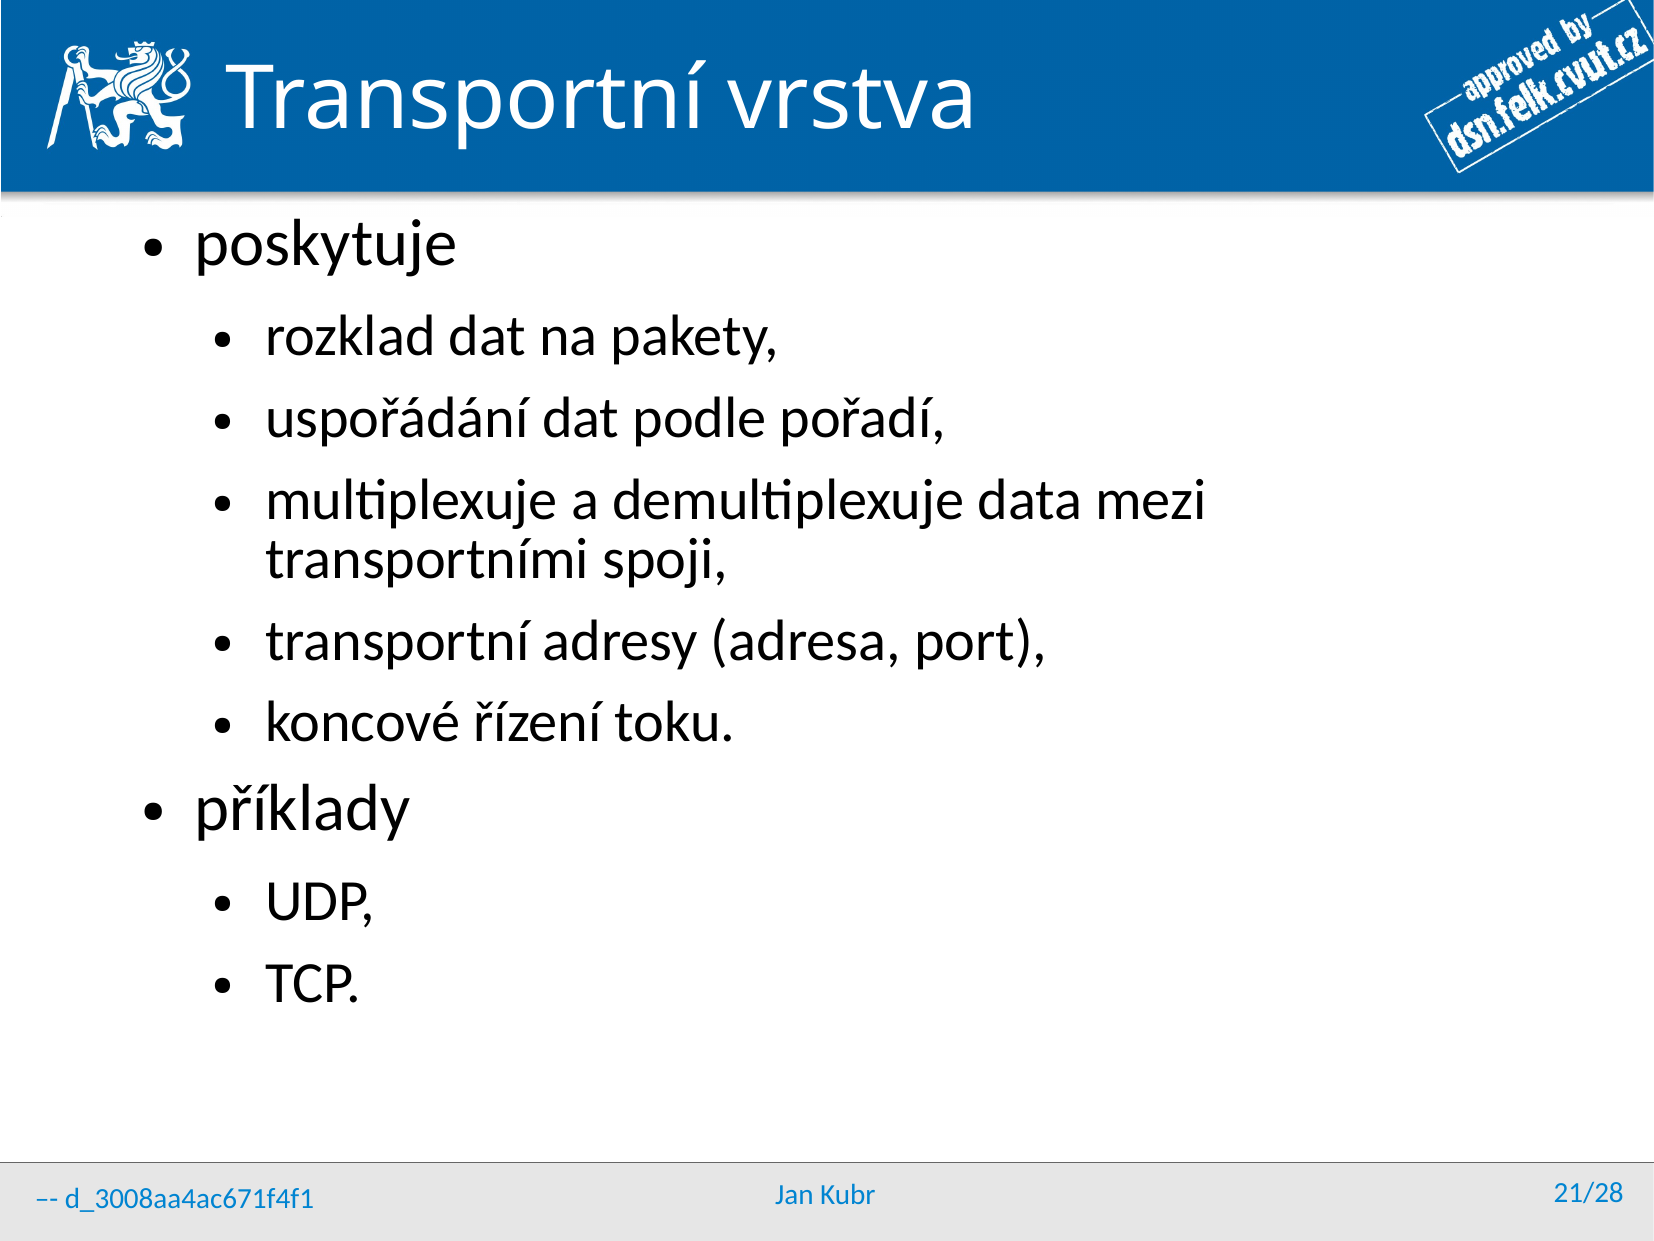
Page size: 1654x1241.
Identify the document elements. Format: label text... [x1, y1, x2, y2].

picture [1, 0, 1654, 217]
title Transportní vrstva [225, 0, 1426, 188]
list poskytuje rozklad dat na pakety, uspořádání dat podle pořadí, multiplexuje a demultiplexuje data mezi transportními spoji, transportní adresy (adresa, port), koncové řízení toku. příklady UDP, TCP. [123, 215, 1536, 1150]
